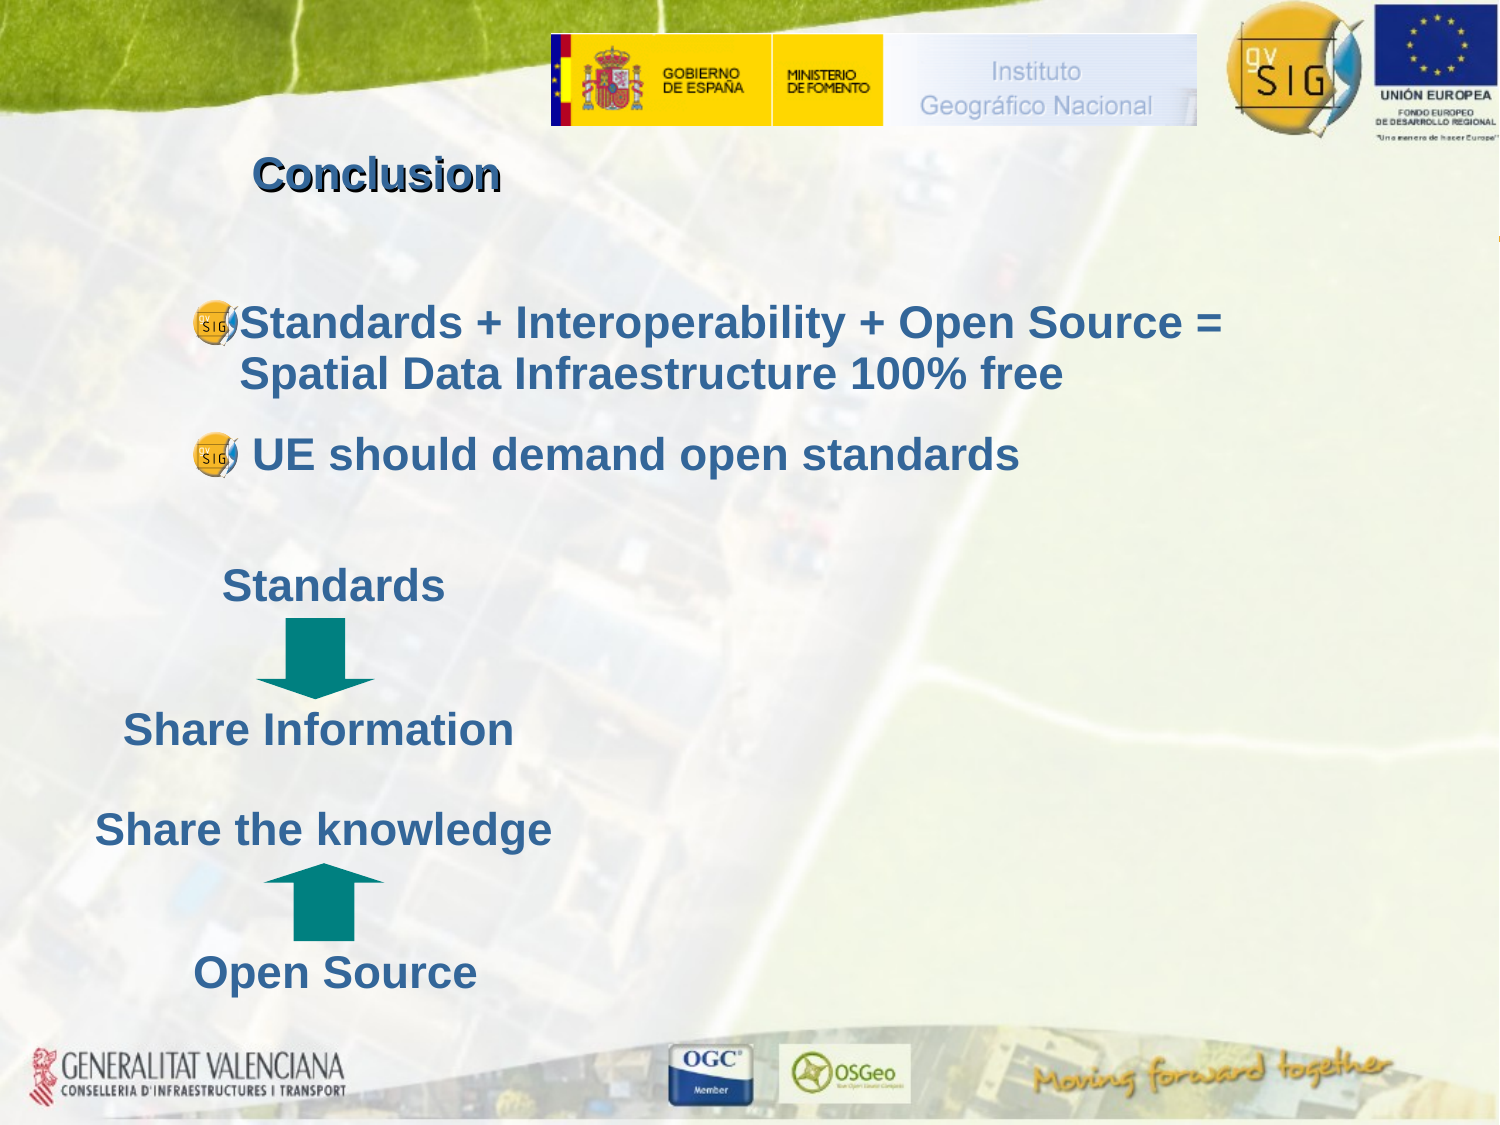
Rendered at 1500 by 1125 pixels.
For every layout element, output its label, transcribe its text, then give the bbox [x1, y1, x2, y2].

text_box [398, 559, 411, 615]
text_box [263, 863, 385, 942]
text_box Standards [127, 559, 398, 611]
text_box Share Information [28, 704, 522, 756]
text_box [255, 618, 375, 700]
text_box Conclusion [236, 142, 1500, 210]
text_box Share the knowledge [0, 804, 648, 856]
text_box Standards + Interoperability + Open Source = Spatial Data Infraestructure 100% free UE should demand open standards [97, 228, 1362, 508]
picture [0, 0, 1499, 1125]
text_box Standards [411, 559, 554, 611]
text_box Open Source [98, 947, 633, 1000]
